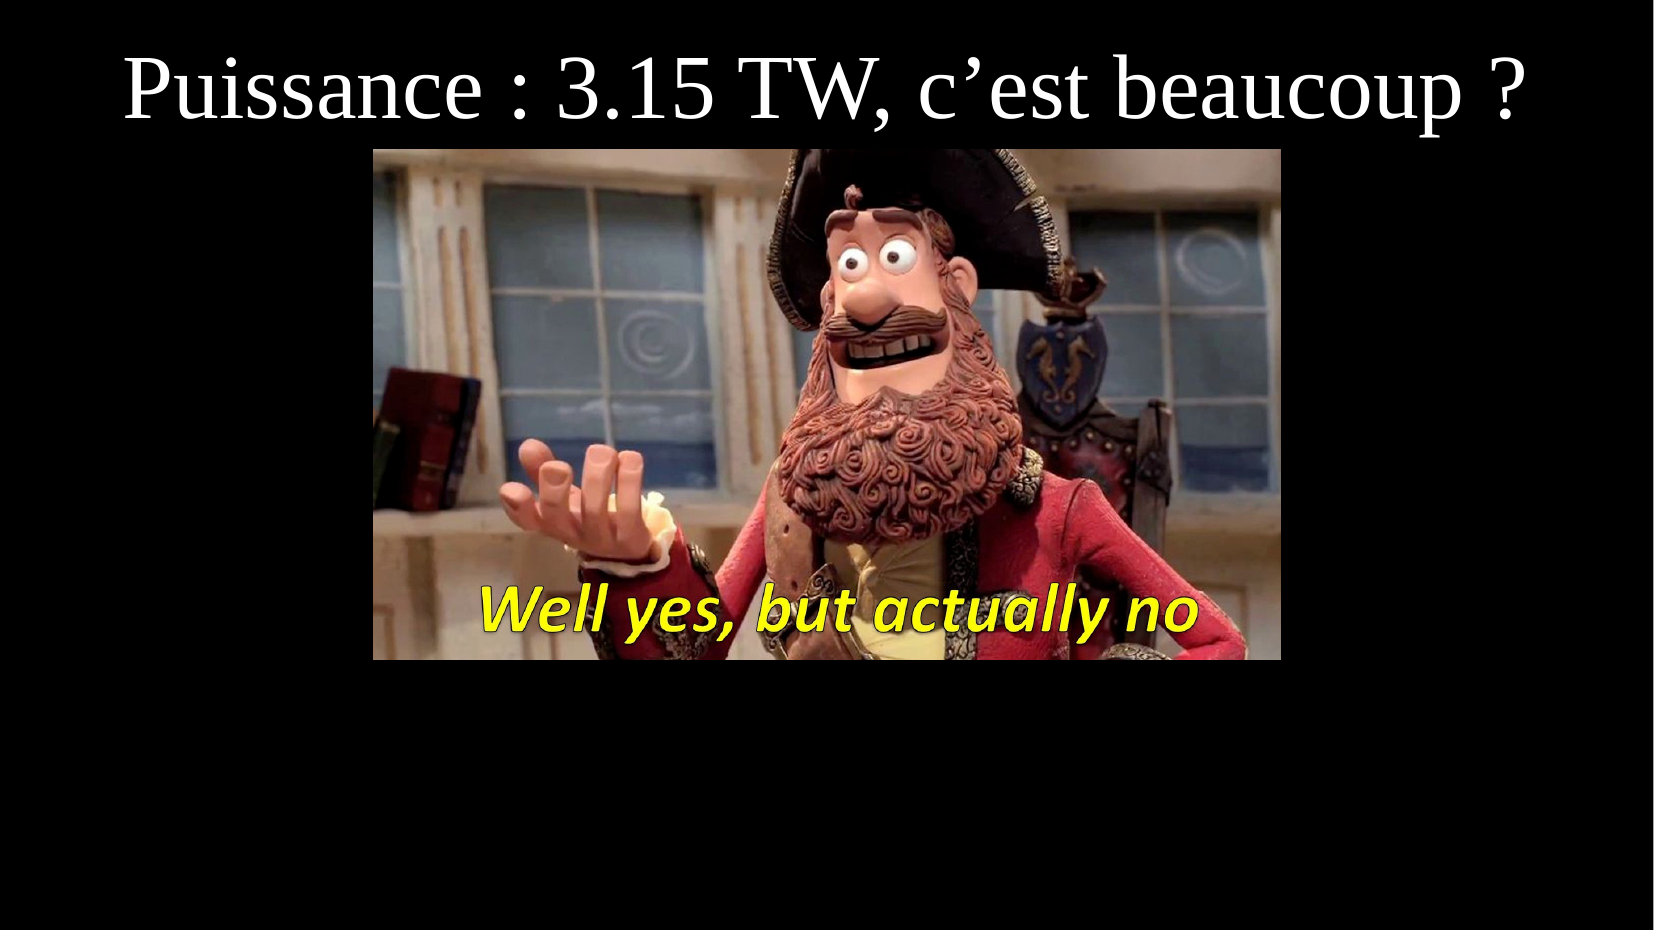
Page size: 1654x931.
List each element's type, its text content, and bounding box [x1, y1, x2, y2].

title Puissance : 3.15 TW, c’est beaucoup ? [82, 9, 1571, 166]
picture [373, 149, 1281, 661]
